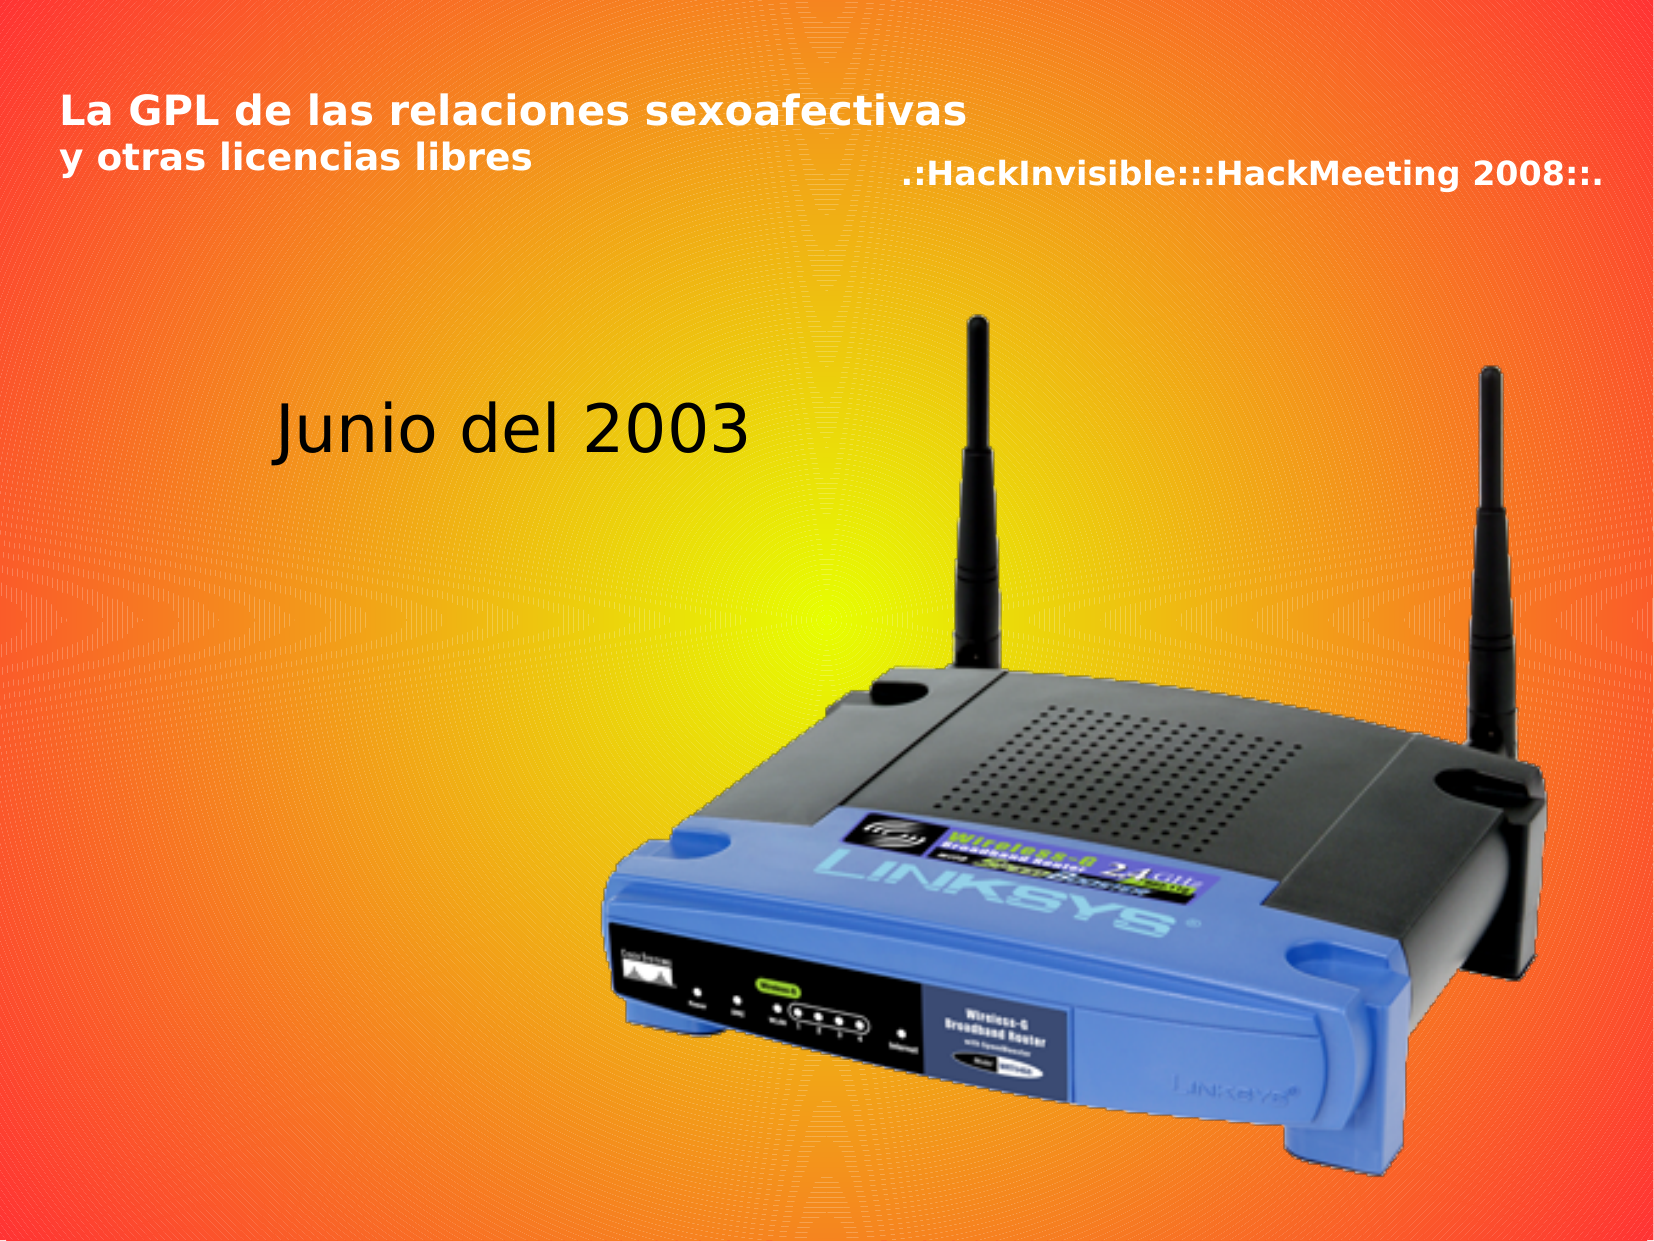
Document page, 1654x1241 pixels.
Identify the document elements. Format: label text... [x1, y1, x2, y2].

text_box .:HackInvisible:::HackMeeting 2008::. [885, 147, 1607, 201]
picture [590, 291, 1565, 1182]
subtitle Junio del 2003 [82, 297, 590, 562]
title La GPL de las relaciones sexoafectivas y otras licencias libres [59, 59, 1595, 207]
